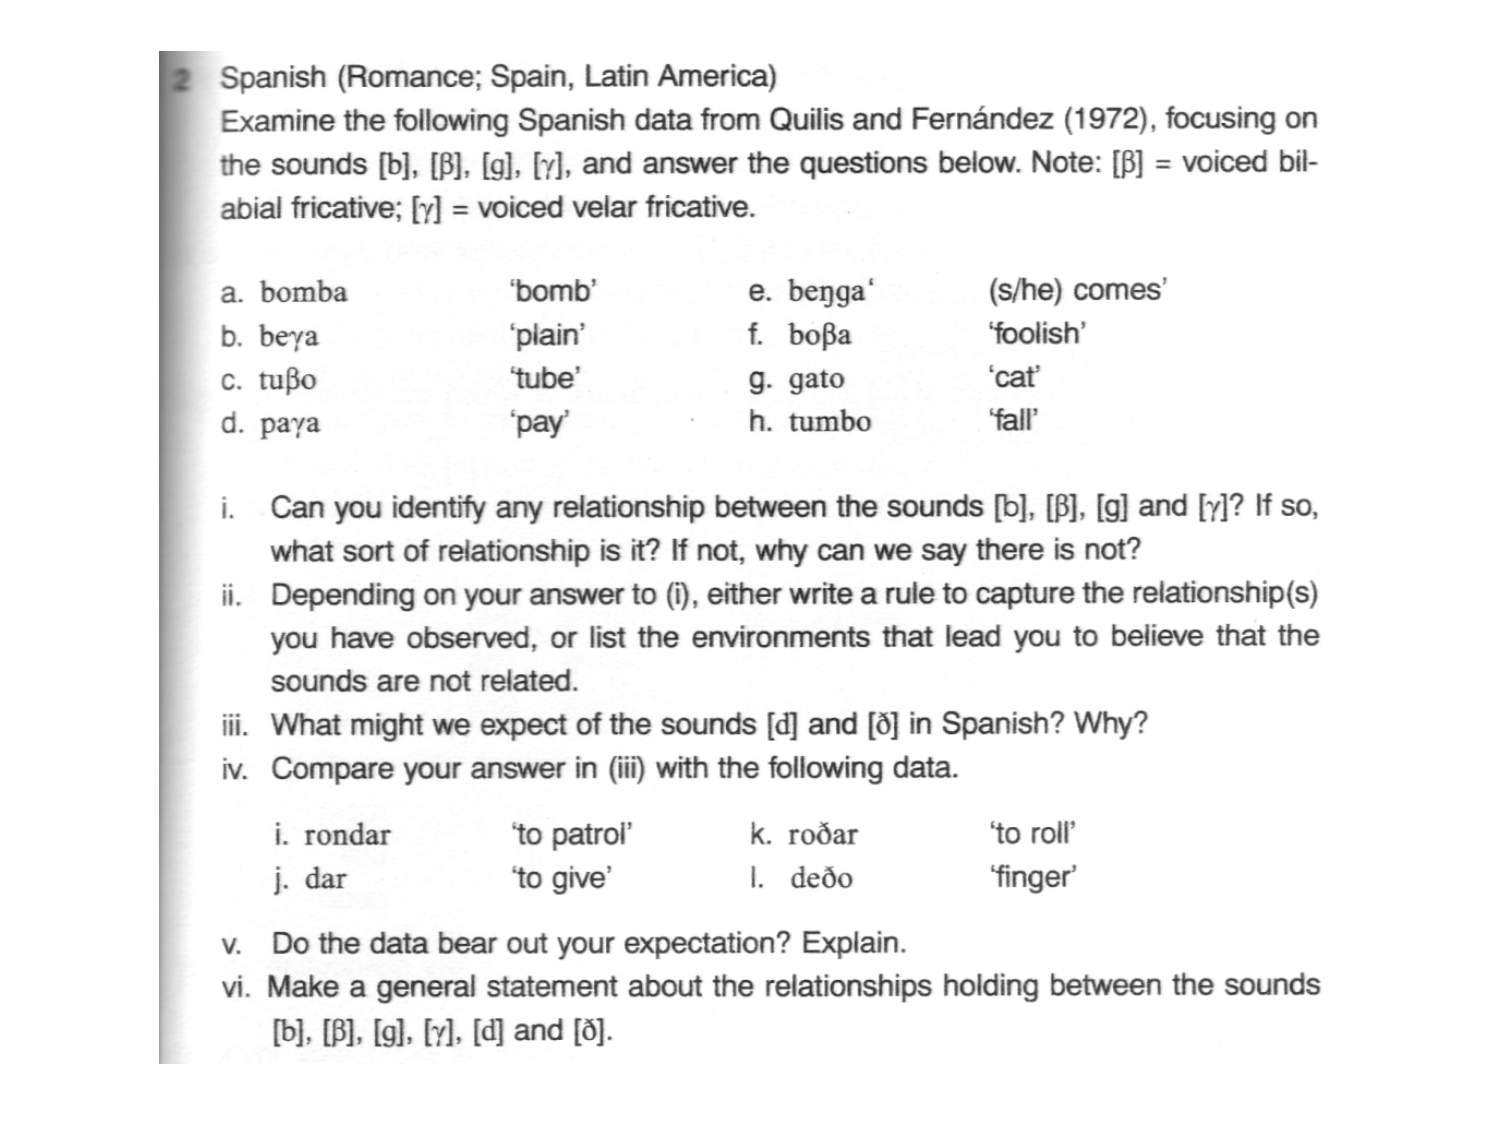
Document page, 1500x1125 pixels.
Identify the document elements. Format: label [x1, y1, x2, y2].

picture [159, 51, 1329, 1064]
